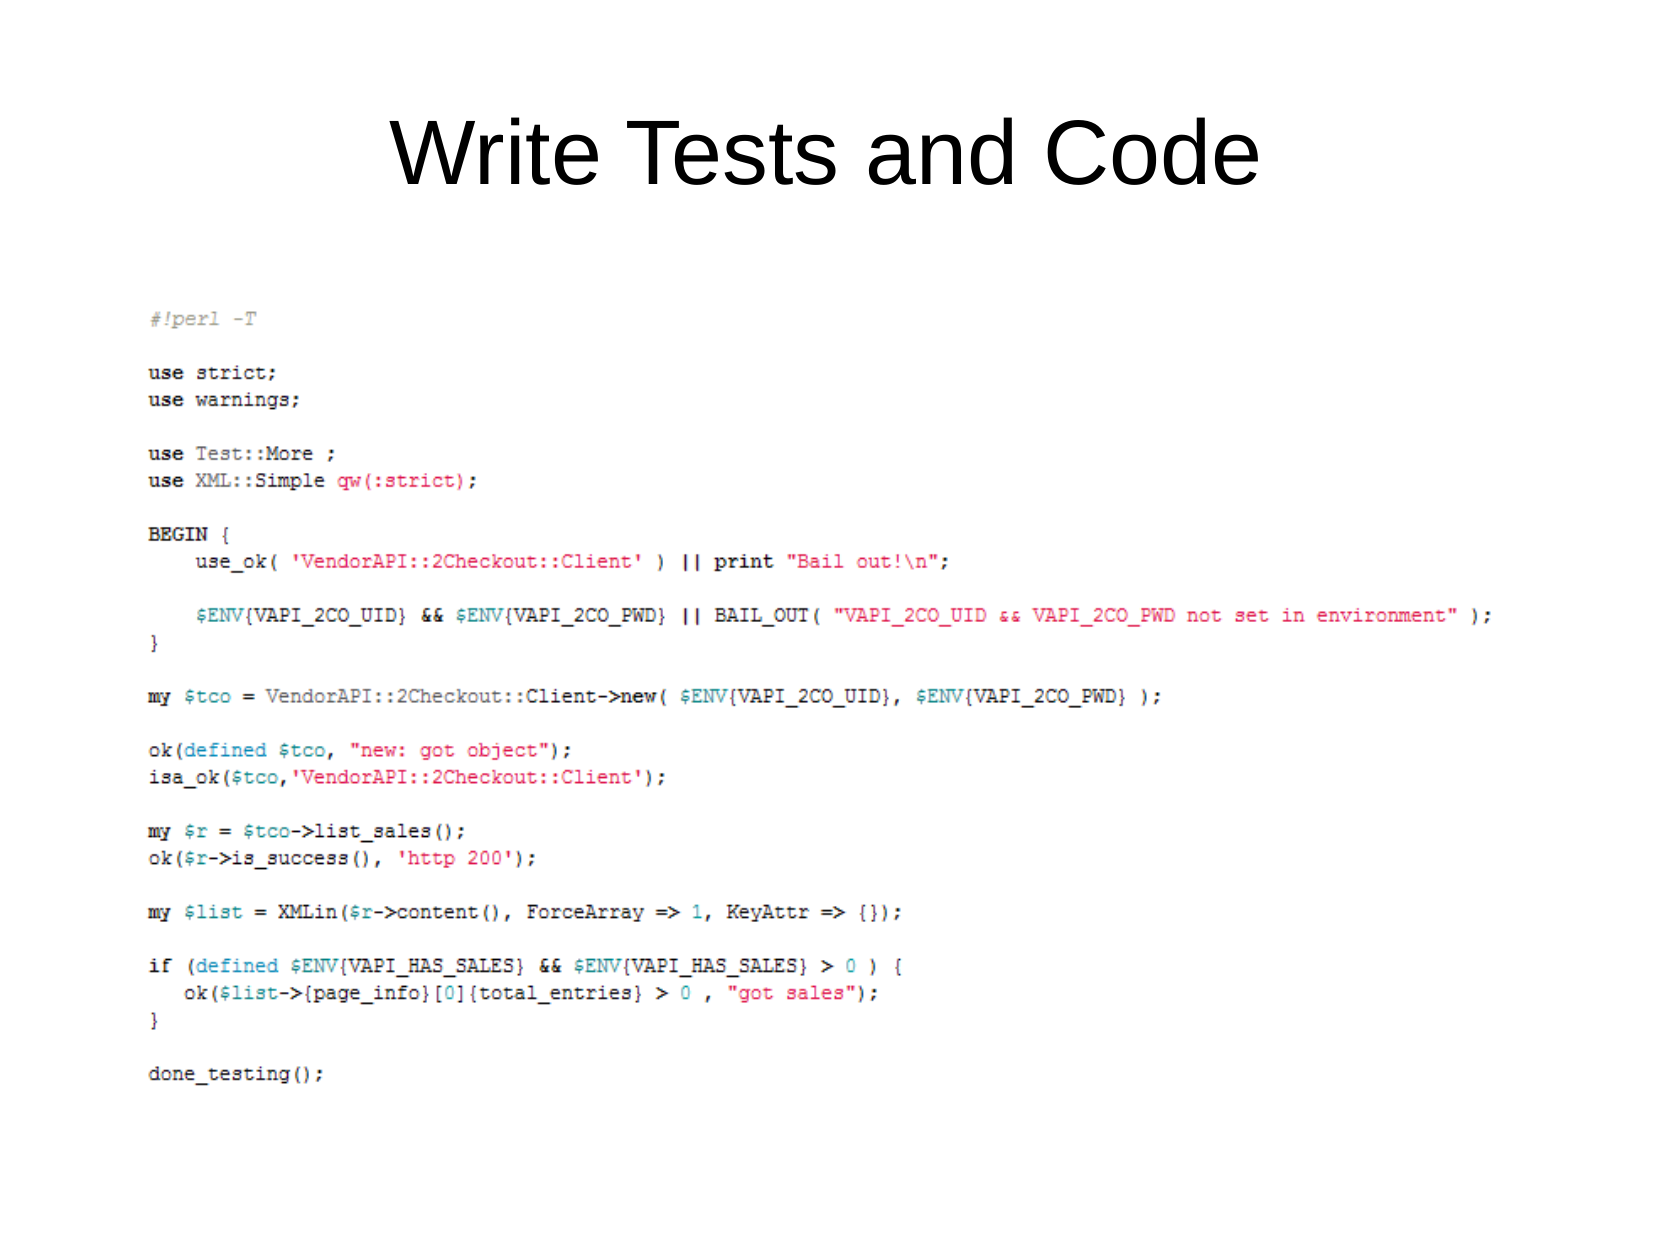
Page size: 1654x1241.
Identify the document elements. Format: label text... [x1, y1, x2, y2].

picture [132, 290, 1521, 1109]
title Write Tests and Code [82, 49, 1571, 257]
